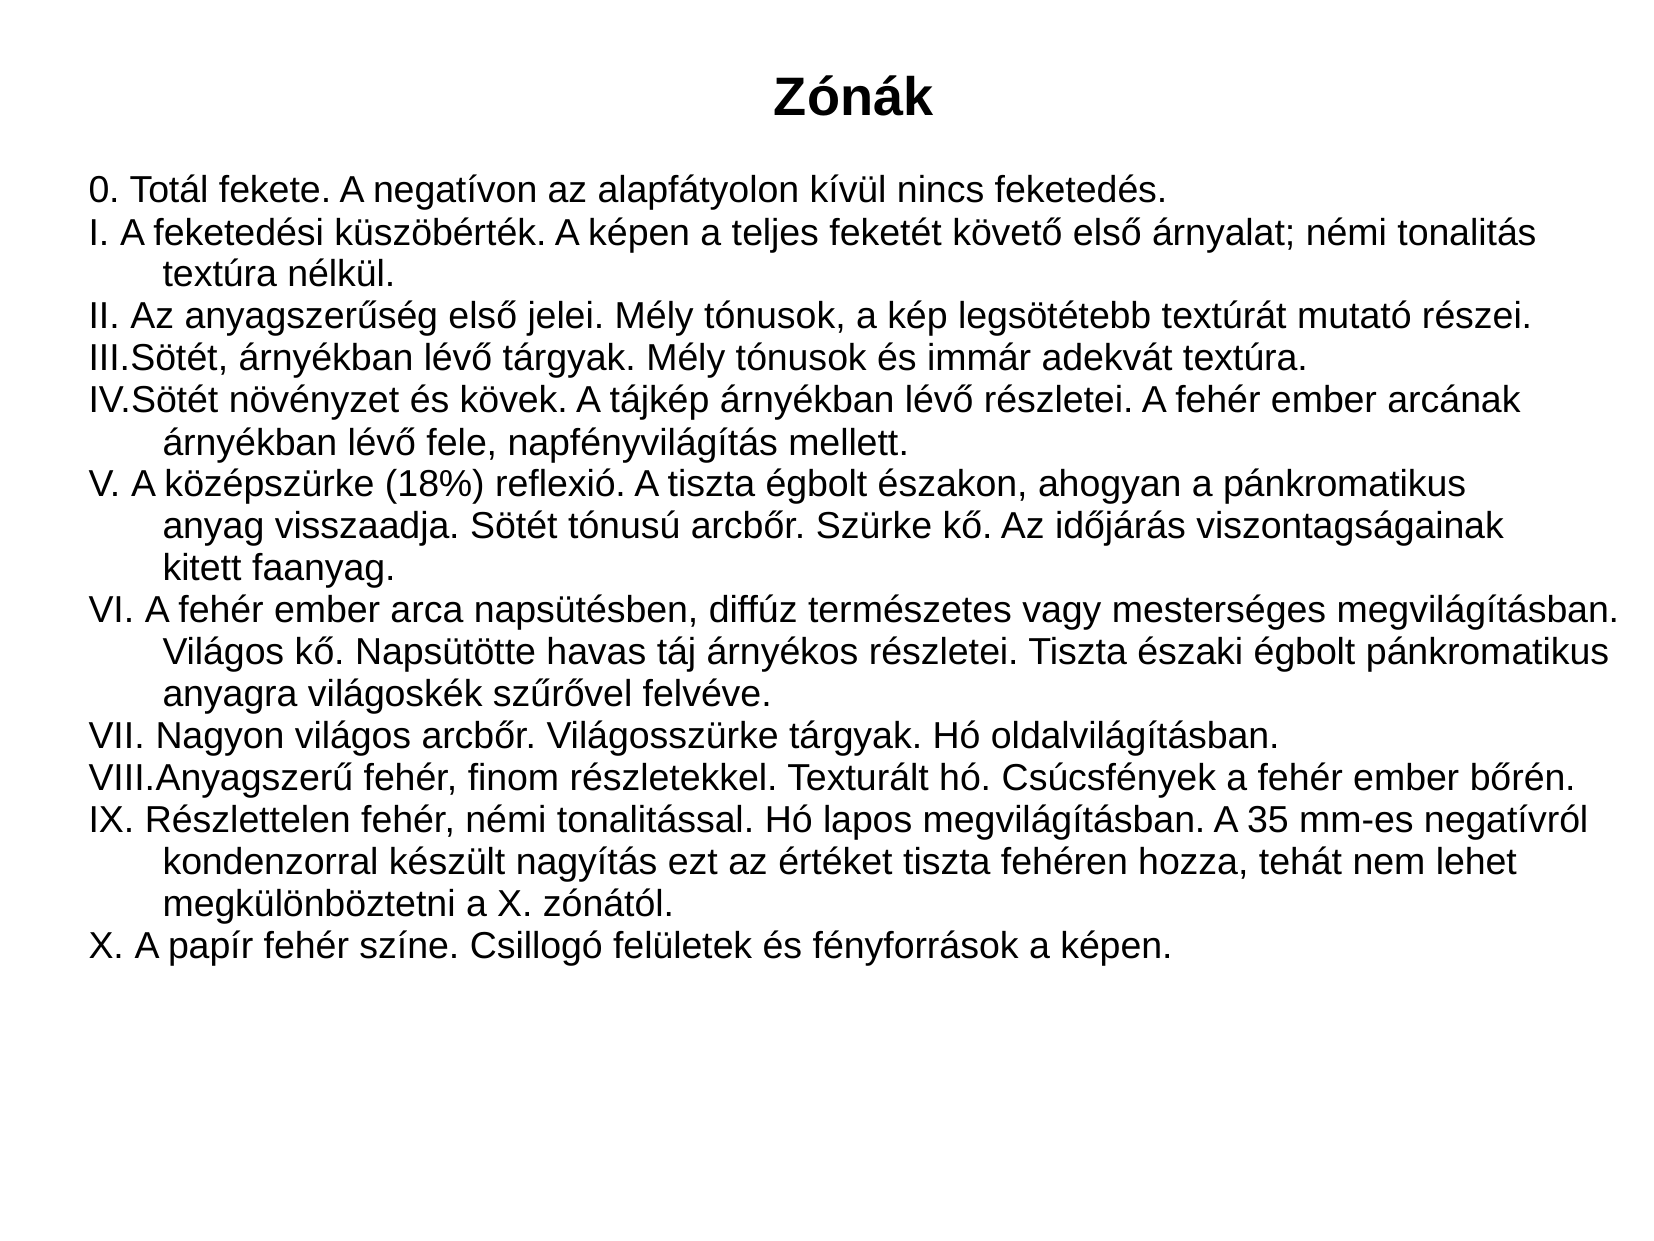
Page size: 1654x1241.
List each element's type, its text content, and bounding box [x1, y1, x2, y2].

text_box Zónák 0. Totál fekete. A negatívon az alapfátyolon kívül nincs feketedés. A feketedési küszöbérték. A képen a teljes feketét követő első árnyalat; némi tonalitás textúra nélkül. Az anyagszerűség első jelei. Mély tónusok, a kép legsötétebb textúrát mutató részei. Sötét, árnyékban lévő tárgyak. Mély tónusok és immár adekvát textúra. Sötét növényzet és kövek. A tájkép árnyékban lévő részletei. A fehér ember arcának árnyékban lévő fele, napfényvilágítás mellett. A középszürke (18%) reflexió. A tiszta égbolt északon, ahogyan a pánkromatikus anyag visszaadja. Sötét tónusú arcbőr. Szürke kő. Az időjárás viszontagságainak kitett faanyag. A fehér ember arca napsütésben, diffúz természetes vagy mesterséges megvilágításban. Világos kő. Napsütötte havas táj árnyékos részletei. Tiszta északi égbolt pánkromatikus anyagra világoskék szűrővel felvéve. Nagyon világos arcbőr. Világosszürke tárgyak. Hó oldalvilágításban. Anyagszerű fehér, finom részletekkel. Texturált hó. Csúcsfények a fehér ember bőrén. Részlettelen fehér, némi tonalitással. Hó lapos megvilágításban. A 35 mm-es negatívról kondenzorral készült nagyítás ezt az értéket tiszta fehéren hozza, tehát nem lehet megkülönböztetni a X. zónától. A papír fehér színe. Csillogó felületek és fényforrások a képen. [73, 59, 1633, 977]
